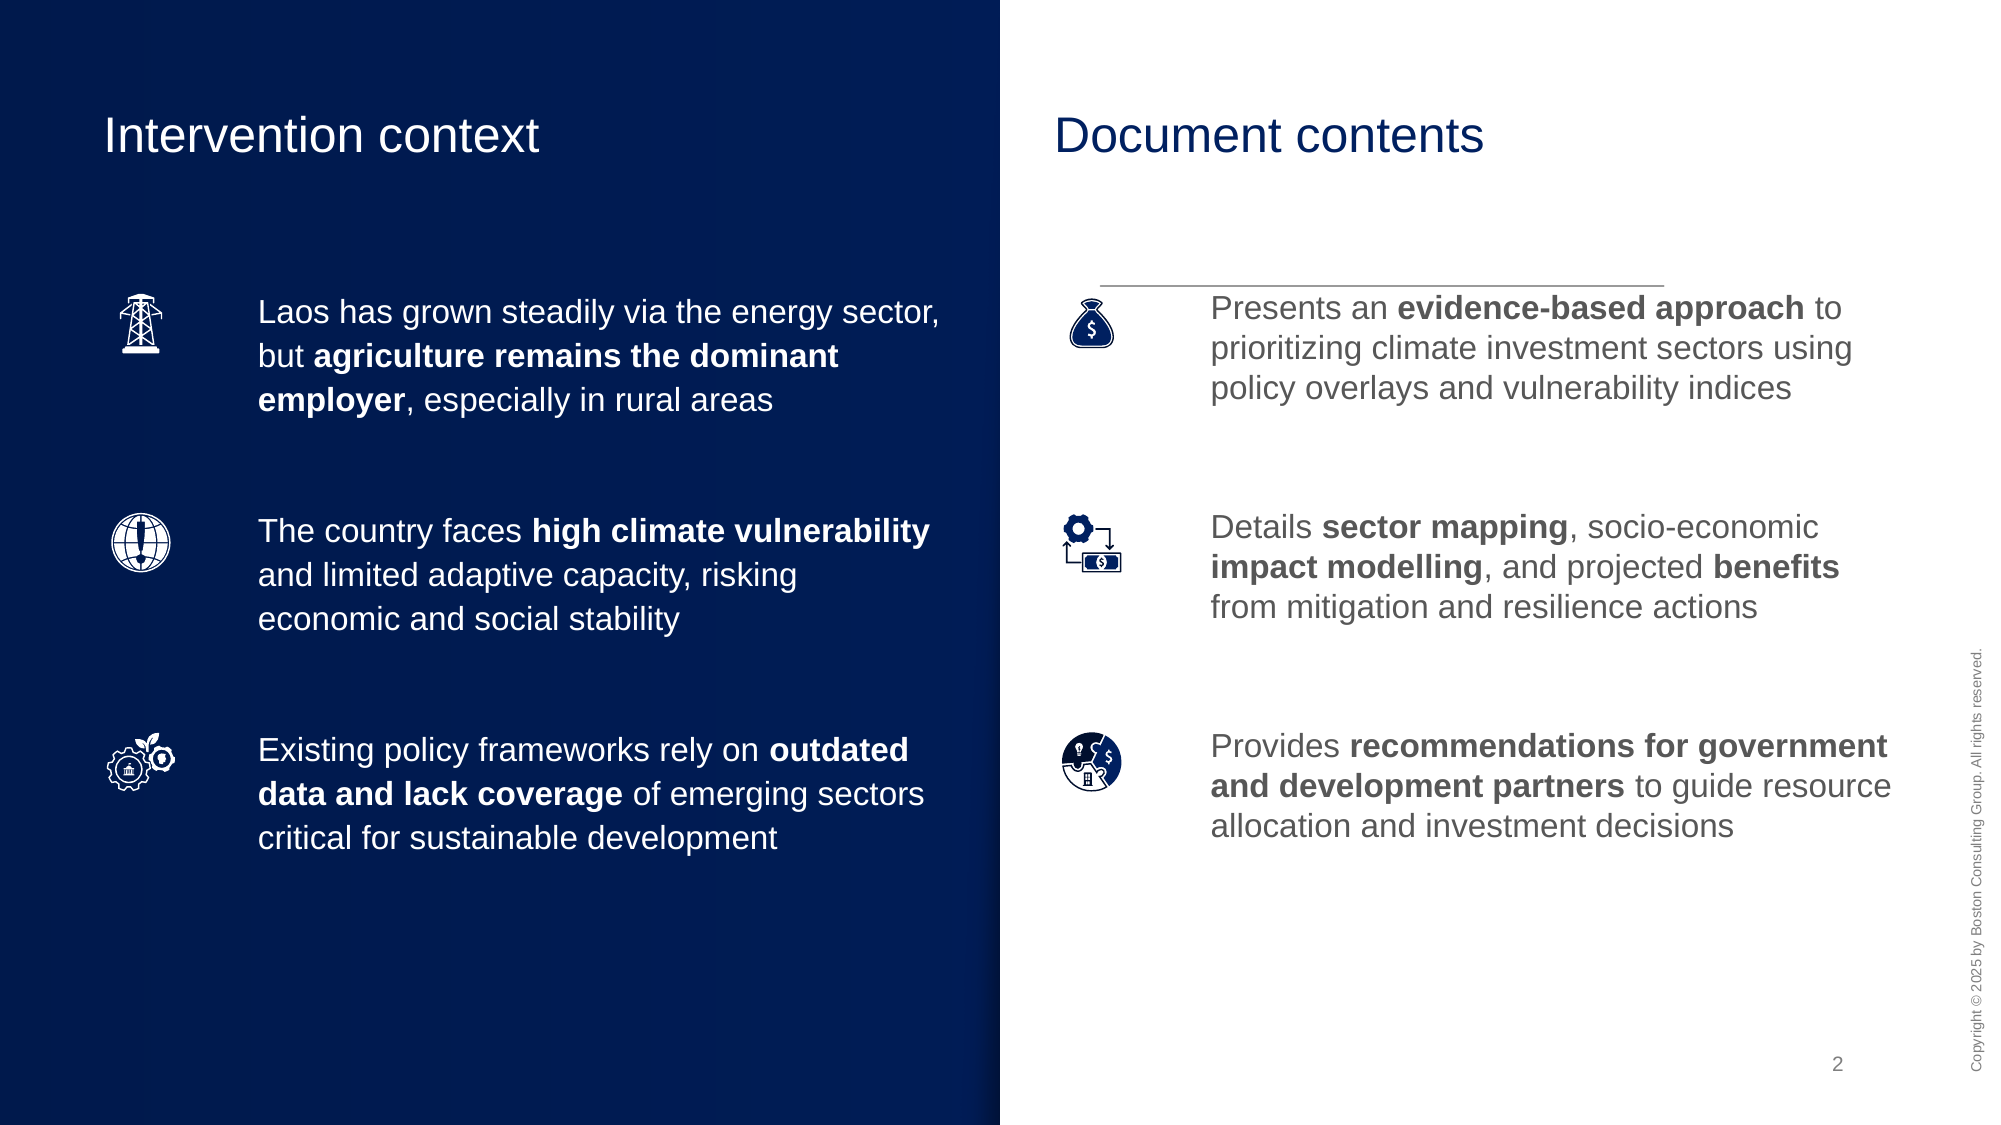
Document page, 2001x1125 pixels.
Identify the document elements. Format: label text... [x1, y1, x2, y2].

text_box Intervention context [103, 102, 617, 152]
text_box Details sector mapping, socio-economic impact modelling, and projected benefits from mitigation and resilience actions [1210, 505, 1897, 667]
picture [1054, 505, 1130, 581]
text_box Laos has grown steadily via the energy sector, but agriculture remains the dominant employer, especially in rural areas [257, 285, 944, 448]
picture [1054, 285, 1130, 361]
picture [1054, 724, 1130, 800]
text_box Existing policy frameworks rely on outdated data and lack coverage of emerging sectors critical for sustainable development [257, 724, 931, 887]
picture [103, 285, 179, 361]
text_box Provides recommendations for government and development partners to guide resource allocation and investment decisions [1210, 724, 1897, 887]
text_box The country faces high climate vulnerability and limited adaptive capacity, risking economic and social stability [257, 505, 931, 667]
text_box Document contents [1054, 102, 1719, 161]
picture [103, 505, 179, 581]
text_box Presents an evidence-based approach to prioritizing climate investment sectors using policy overlays and vulnerability indices [1210, 285, 1897, 448]
picture [103, 724, 179, 800]
